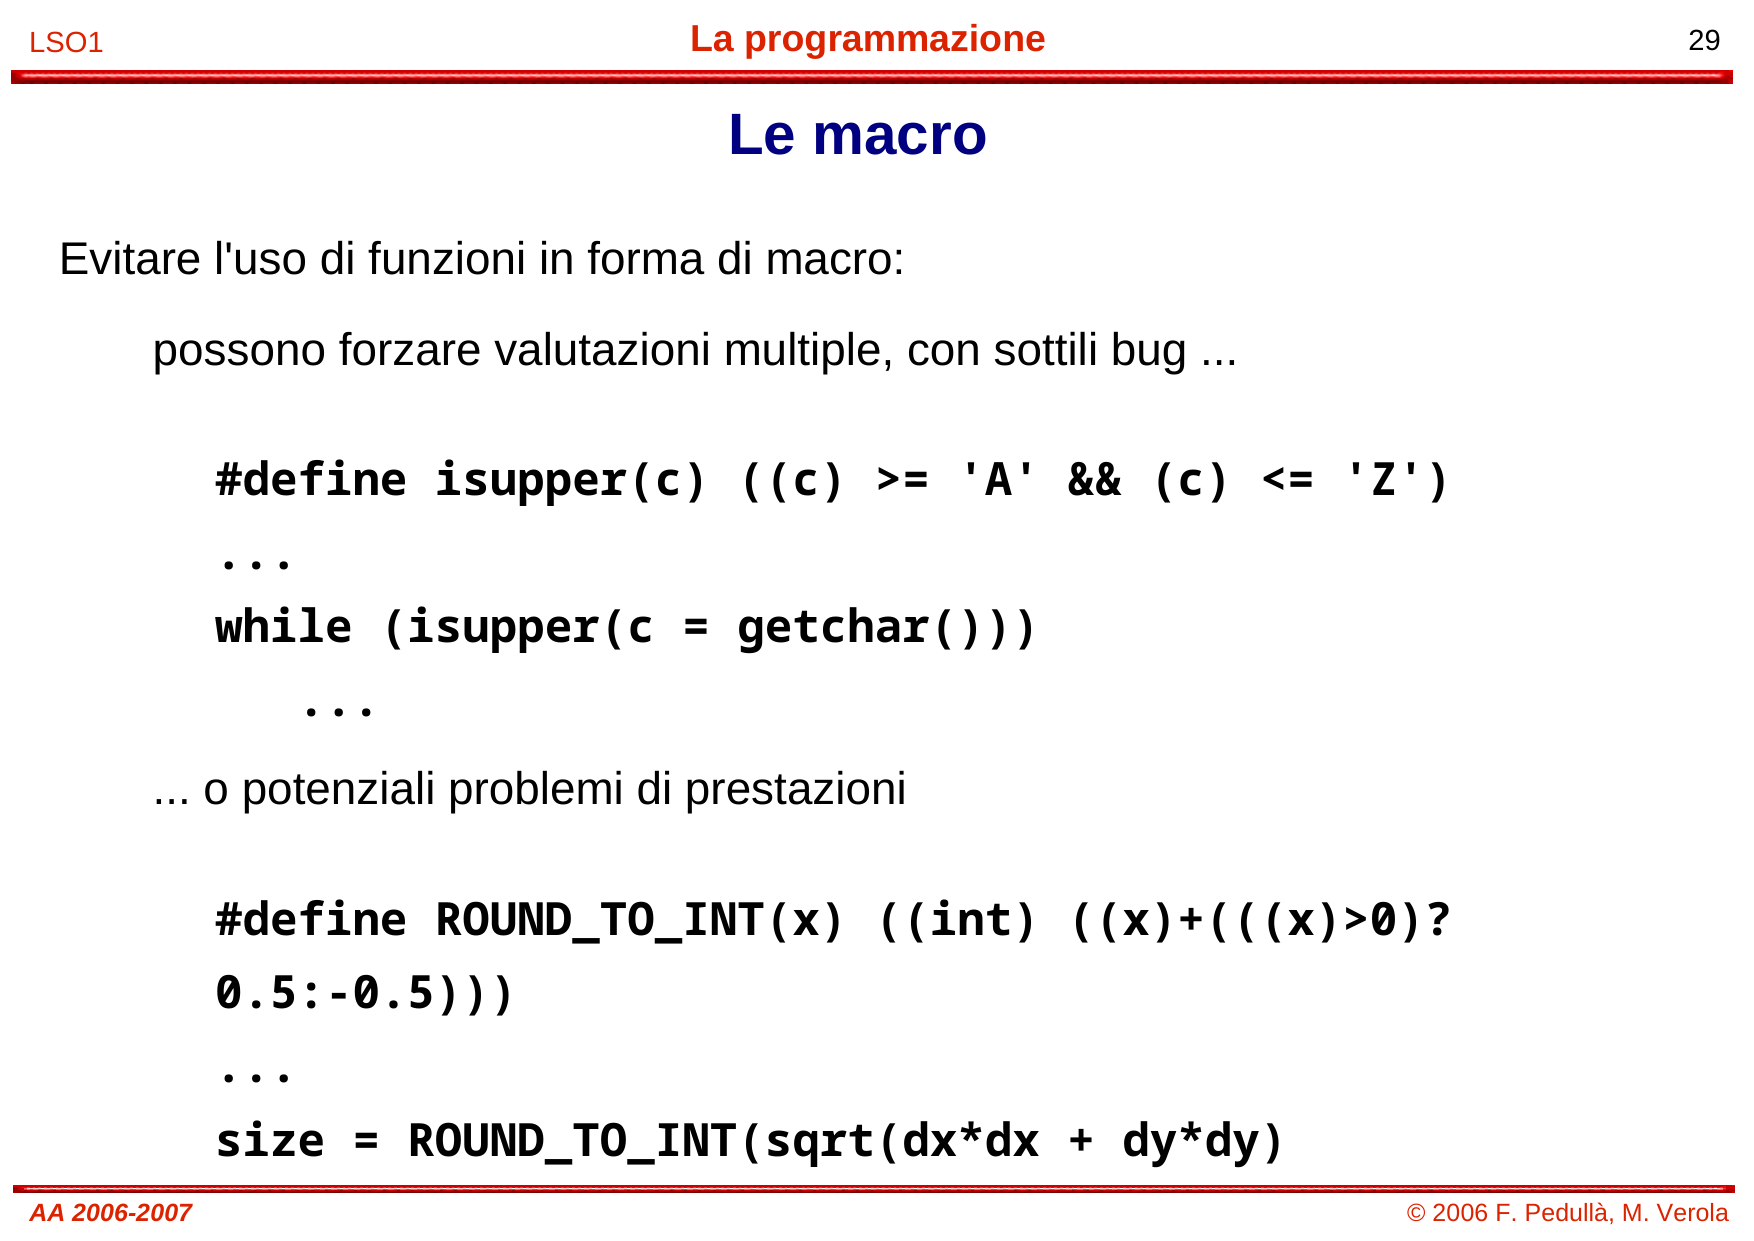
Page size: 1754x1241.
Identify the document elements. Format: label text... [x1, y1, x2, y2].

picture [11, 70, 1733, 84]
text_box Le macro [386, 98, 1330, 187]
list Evitare l'uso di funzioni in forma di macro: possono forzare valutazioni multiple, con sottili bug ... #define isupper(c) ((c) >= 'A' && (c) <= 'Z') ... while (isupper(c = getchar())) ... ... o potenziali problemi di prestazioni #define ROUND_TO_INT(x) ((int) ((x)+(((x)>0)? 0.5:-0.5))) ... size = ROUND_TO_INT(sqrt(dx*dx + dy*dy) [59, 233, 1664, 1088]
picture [13, 1185, 1735, 1193]
